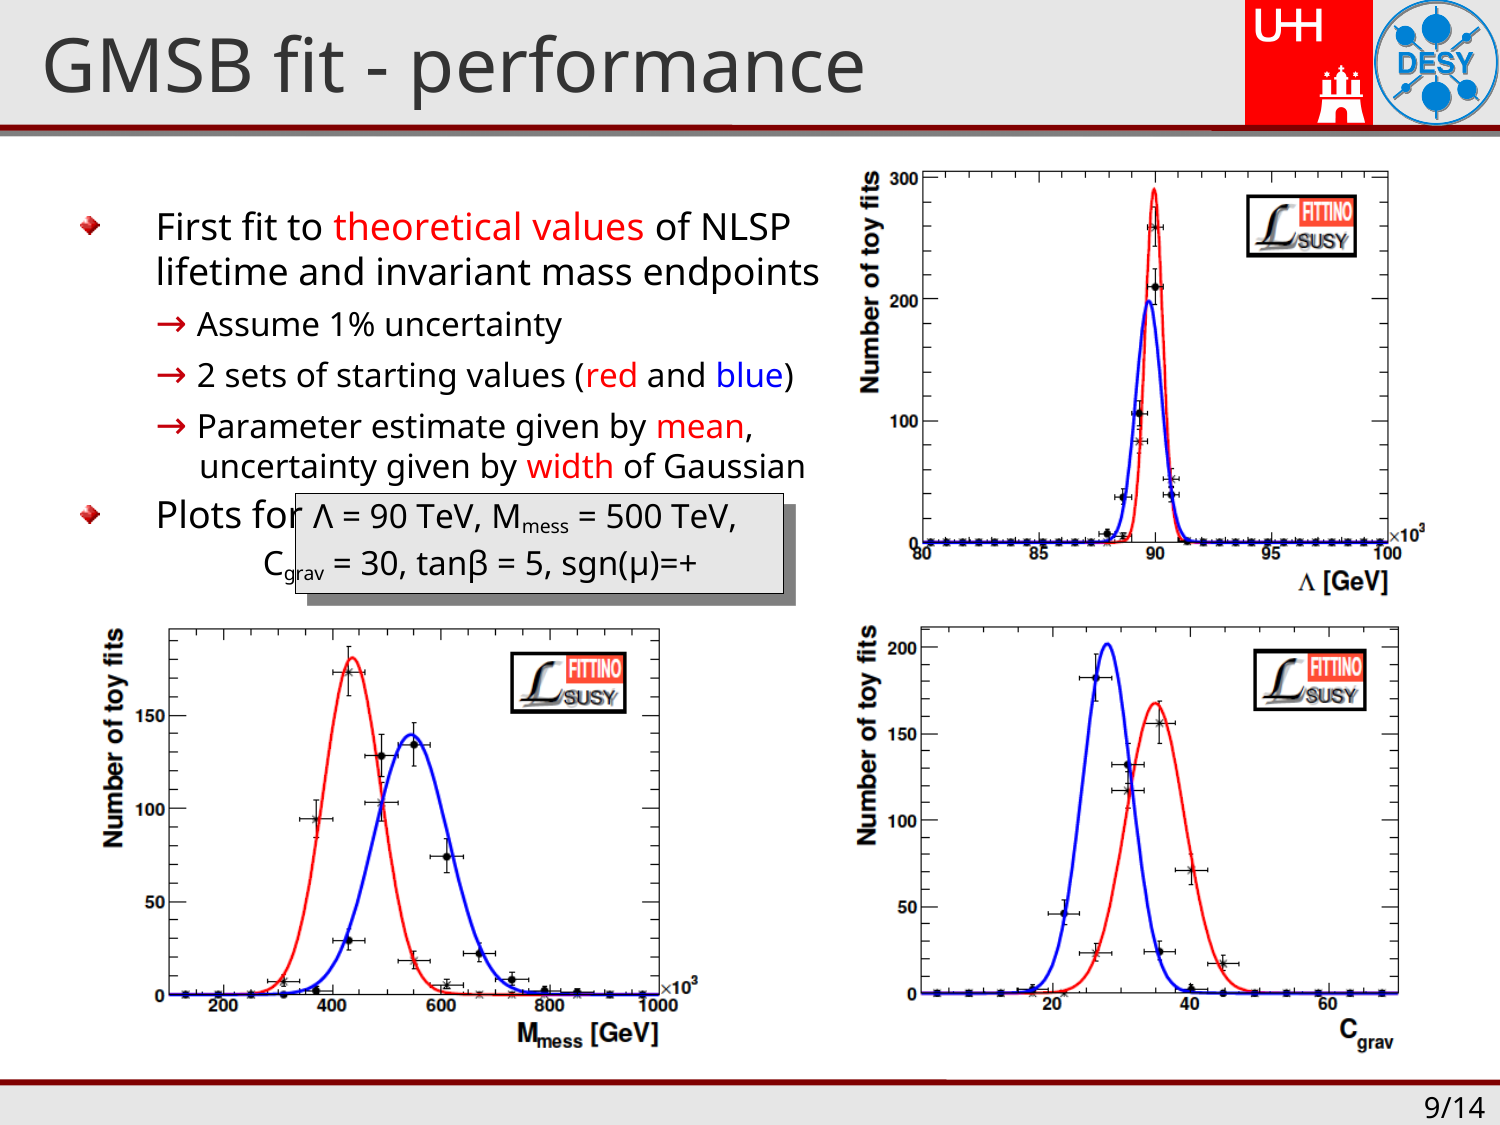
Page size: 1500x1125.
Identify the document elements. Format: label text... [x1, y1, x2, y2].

text_box First fit to theoretical values of NLSP lifetime and invariant mass endpoints → Assume 1% uncertainty → 2 sets of starting values (red and blue) → Parameter estimate given by mean, uncertainty given by width of Gaussian Plots for Λ = 90 TeV, Mmess = 500 TeV, Cgrav = 30, tanβ = 5, sgn(μ)=+ [65, 195, 857, 643]
title GMSB fit - performance [26, 0, 1241, 127]
picture [849, 153, 1436, 606]
picture [1374, 0, 1498, 125]
picture [95, 612, 711, 1063]
picture [80, 216, 100, 235]
picture [1245, 0, 1373, 124]
picture [80, 505, 100, 524]
picture [849, 610, 1421, 1070]
